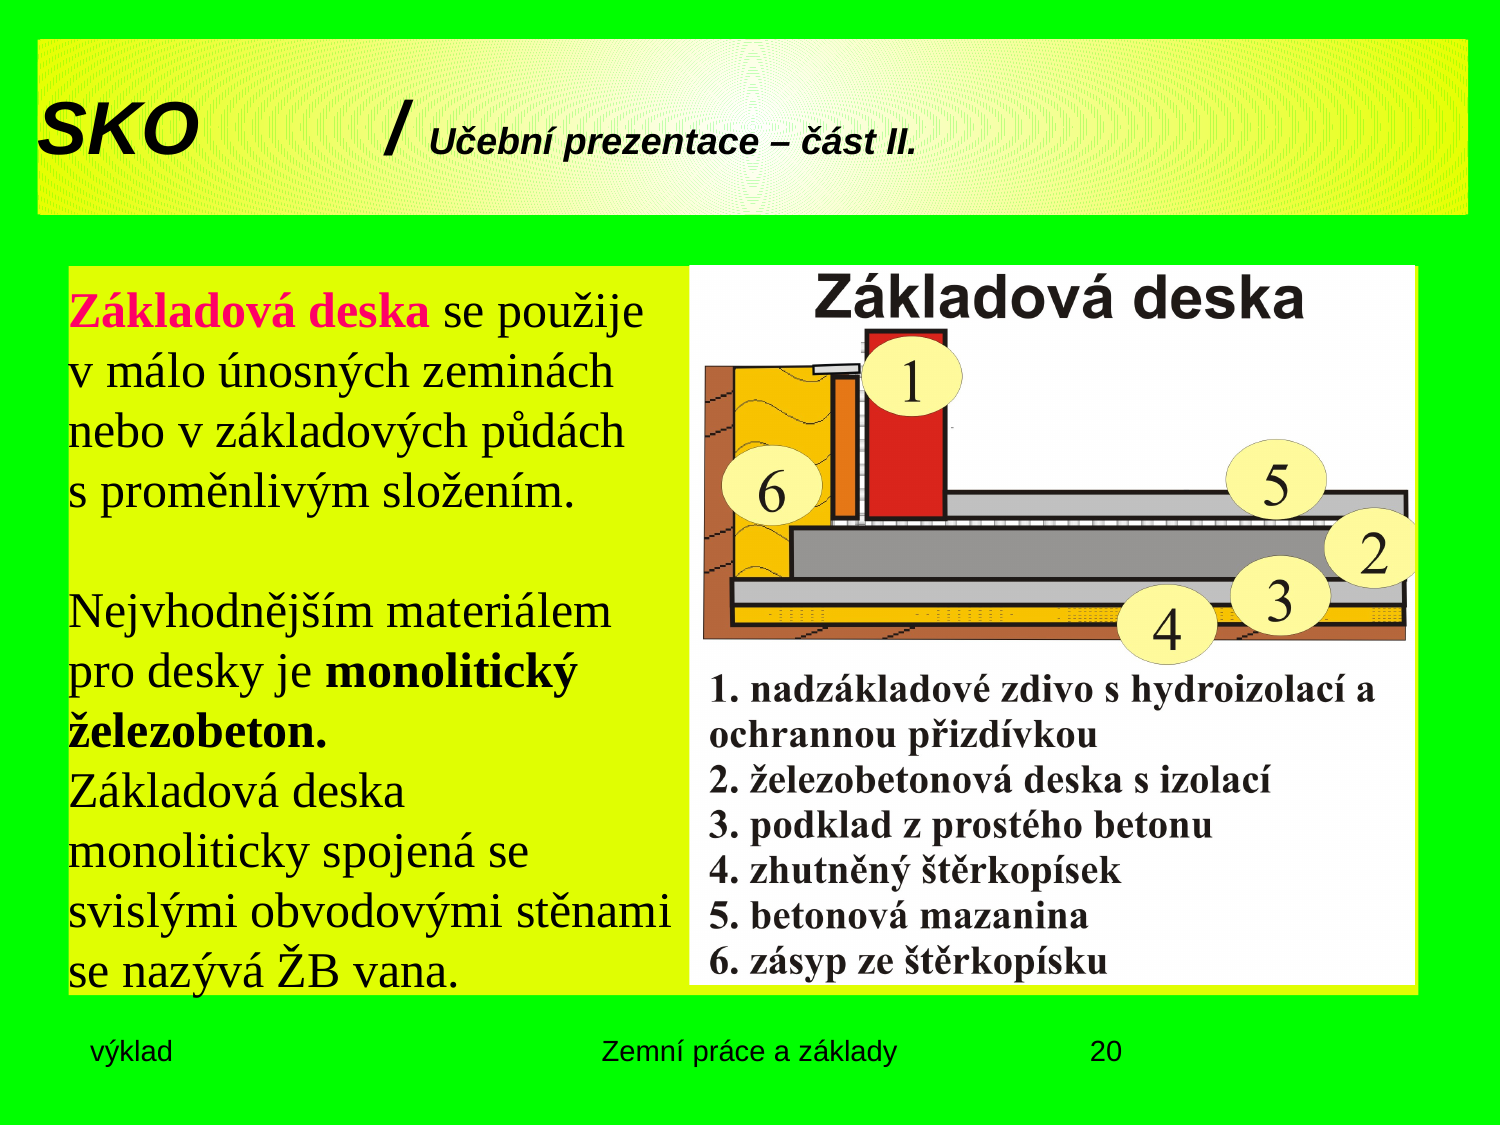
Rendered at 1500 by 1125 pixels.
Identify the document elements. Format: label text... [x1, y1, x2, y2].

text_box [1074, 1024, 1426, 1103]
picture [689, 265, 1415, 985]
text_box Zemní práce a základy [512, 1024, 988, 1103]
text_box SKO / Učební prezentace – část II. [38, 40, 1468, 214]
text_box výklad [75, 1024, 426, 1103]
text_box Základová deska se použije v málo únosných zeminách nebo v základových půdách s proměnlivým složením. Nejvhodnějším materiálem pro desky je monolitický železobeton. Základová deska monoliticky spojená se svislými obvodovými stěnami se nazývá ŽB vana. [68, 266, 1419, 996]
